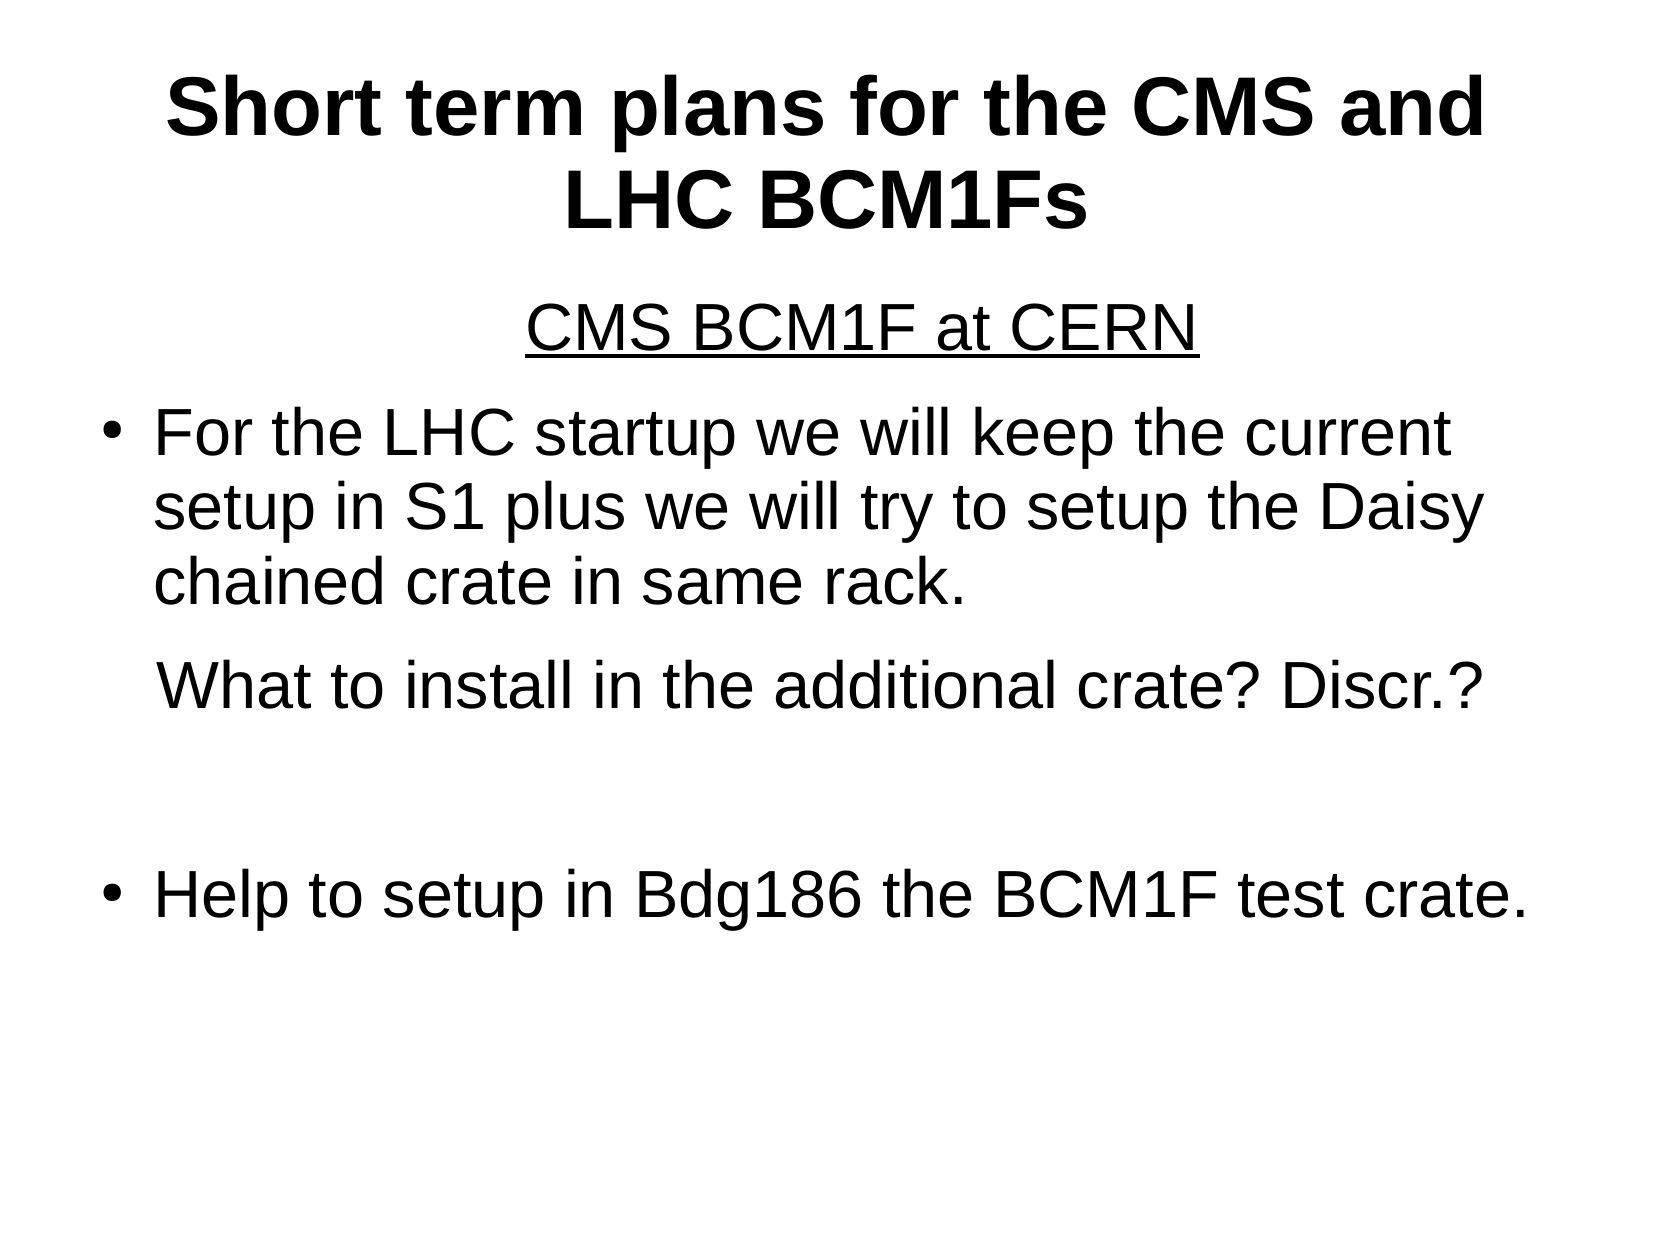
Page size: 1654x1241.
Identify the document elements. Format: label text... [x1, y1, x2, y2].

title Short term plans for the CMS and LHC BCM1Fs [82, 49, 1571, 257]
list CMS BCM1F at CERN For the LHC startup we will keep the current setup in S1 plus we will try to setup the Daisy chained crate in same rack. What to install in the additional crate? Discr.? Help to setup in Bdg186 the BCM1F test crate. [82, 290, 1571, 1109]
